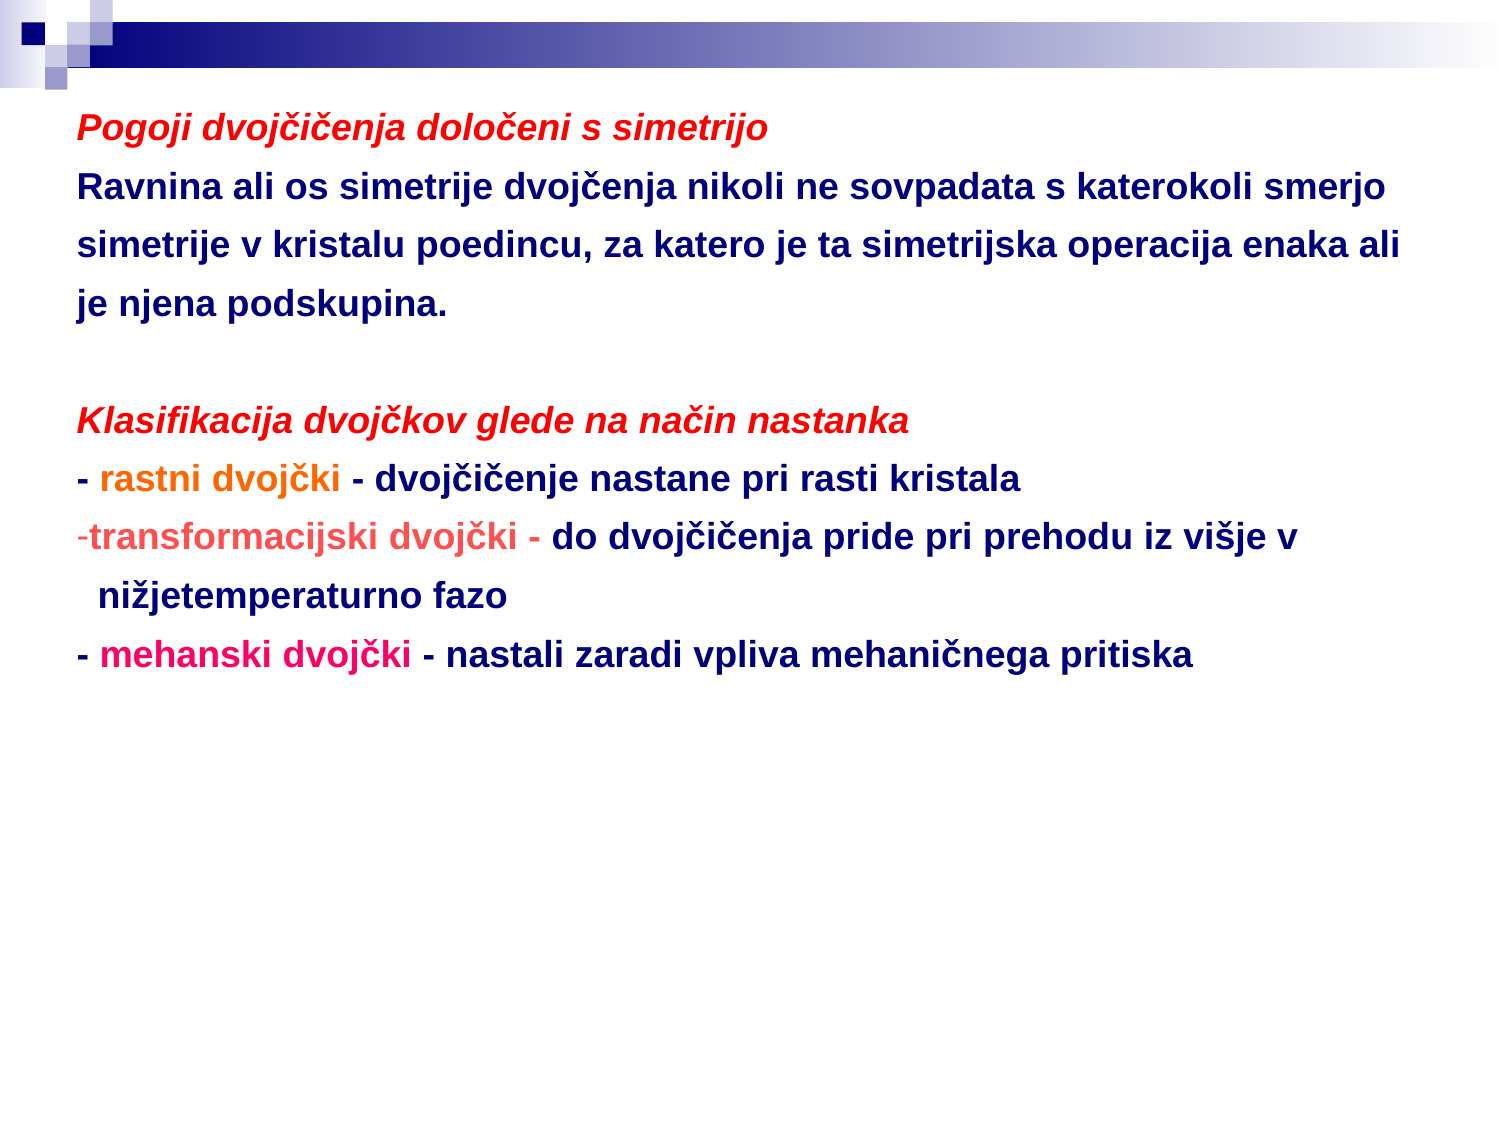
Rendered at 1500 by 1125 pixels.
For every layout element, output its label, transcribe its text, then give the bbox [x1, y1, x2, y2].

text_box Pogoji dvojčičenja določeni s simetrijo Ravnina ali os simetrije dvojčenja nikoli ne sovpadata s katerokoli smerjo simetrije v kristalu poedincu, za katero je ta simetrijska operacija enaka ali je njena podskupina. Klasifikacija dvojčkov glede na način nastanka - rastni dvojčki - dvojčičenje nastane pri rasti kristala transformacijski dvojčki - do dvojčičenja pride pri prehodu iz višje v nižjetemperaturno fazo - mehanski dvojčki - nastali zaradi vpliva mehaničnega pritiska [61, 82, 1428, 683]
